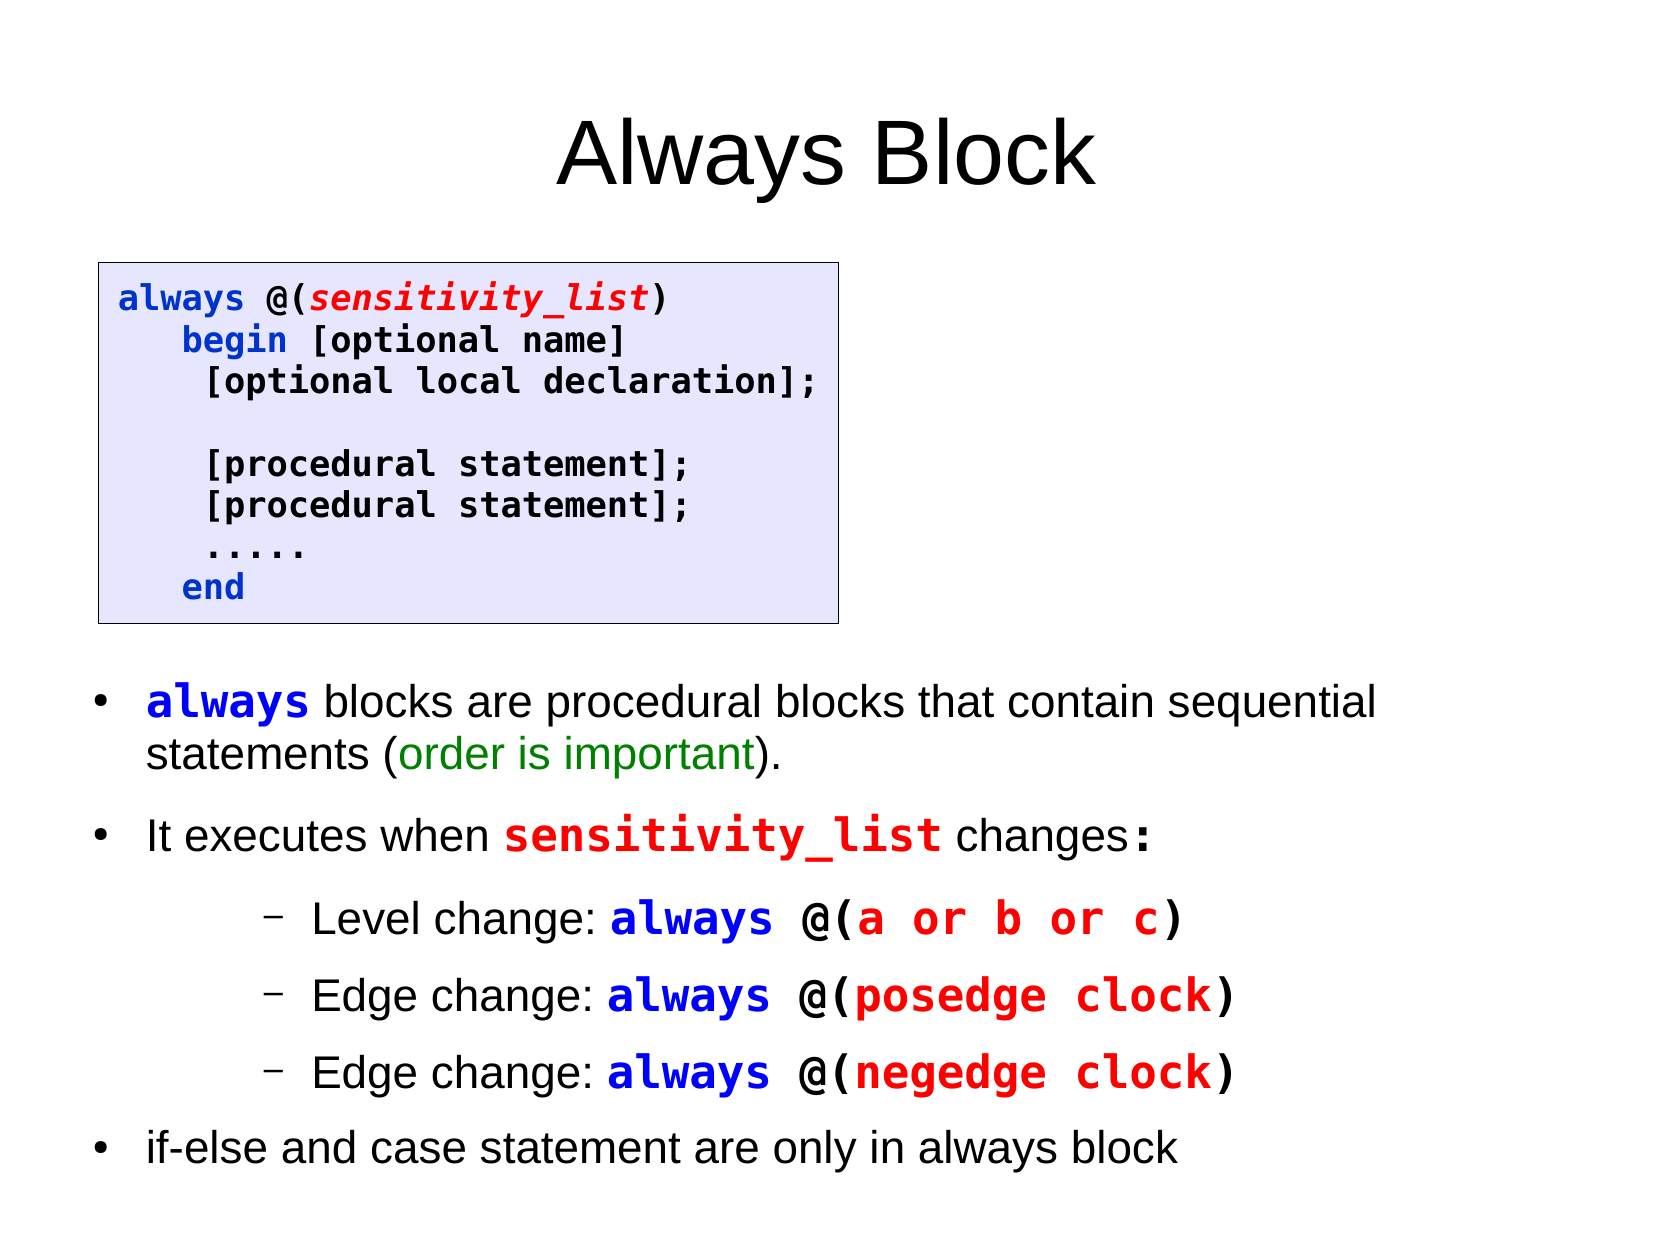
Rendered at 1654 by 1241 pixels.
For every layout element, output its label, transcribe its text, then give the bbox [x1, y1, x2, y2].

title Always Block [82, 49, 1571, 257]
list always blocks are procedural blocks that contain sequential statements (order is important). It executes when sensitivity_list changes: Level change: always @(a or b or c) Edge change: always @(posedge clock) Edge change: always @(negedge clock) if-else and case statement are only in always block [75, 675, 1572, 1174]
text_box always @(sensitivity_list) begin [optional name] [optional local declaration]; [procedural statement]; [procedural statement]; ..... end [98, 262, 839, 624]
list [82, 290, 809, 675]
